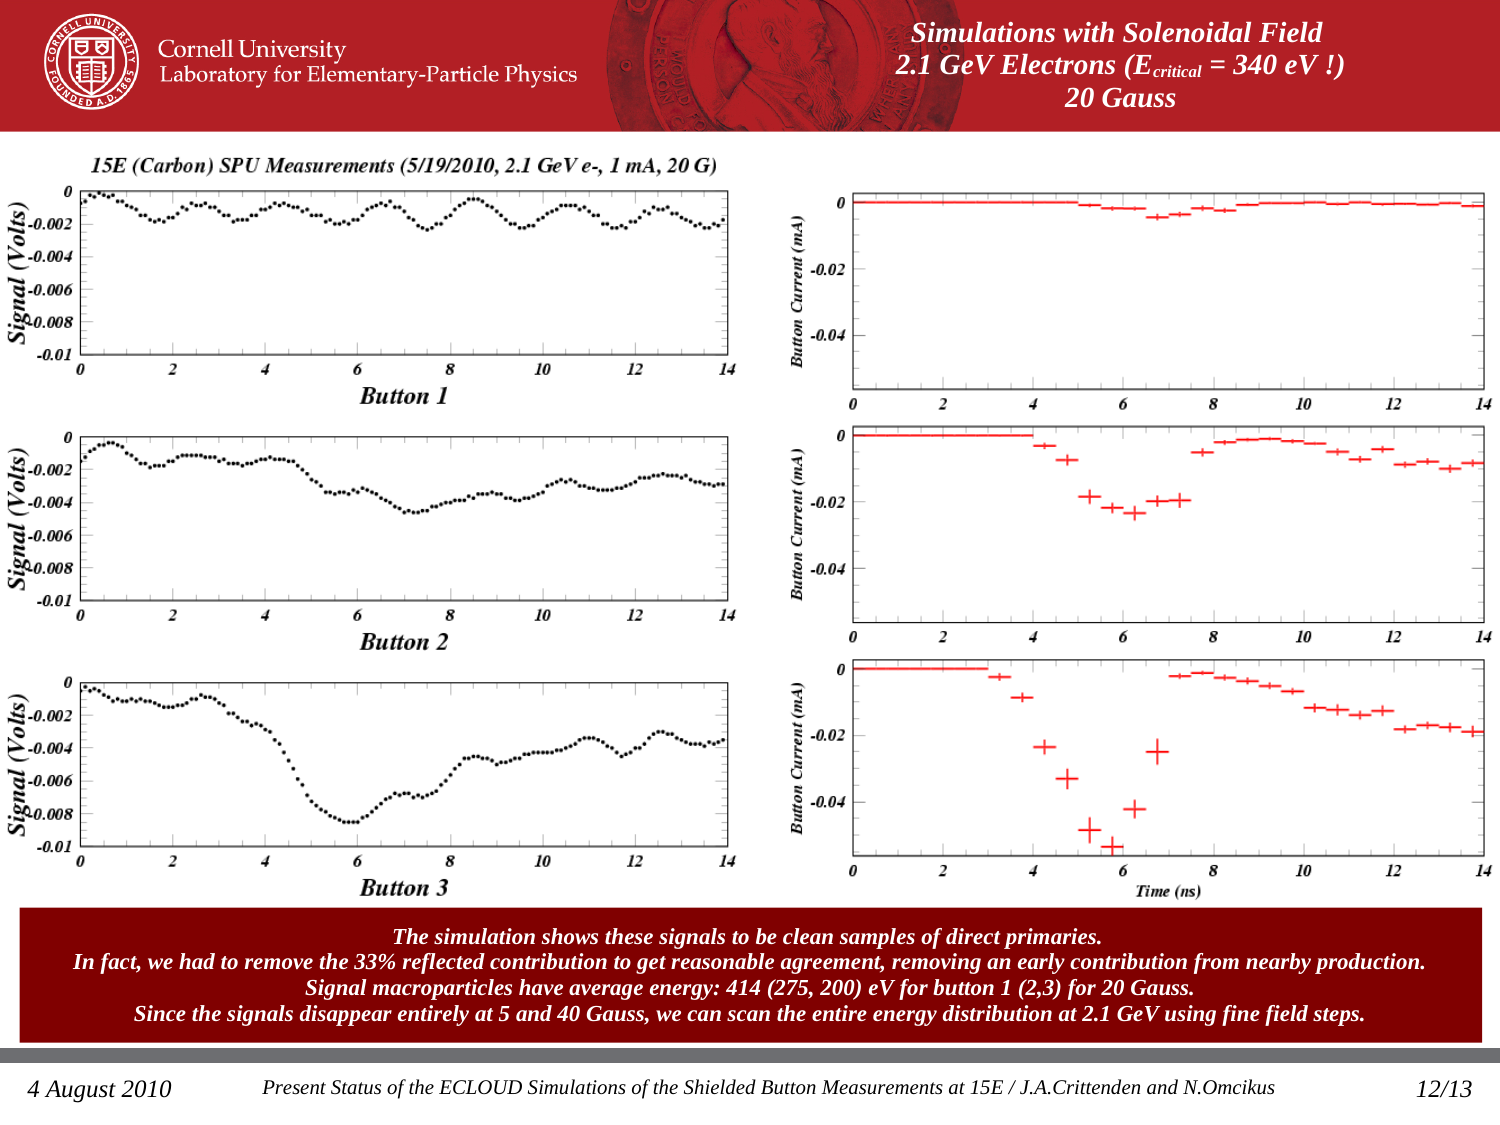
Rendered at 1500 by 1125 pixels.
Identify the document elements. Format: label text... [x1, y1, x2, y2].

picture [0, 149, 752, 907]
picture [1492, 0, 1500, 132]
text_box The simulation shows these signals to be clean samples of direct primaries. In fact, we had to remove the 33% reflected contribution to get reasonable agreement, removing an early contribution from nearby production. Signal macroparticles have average energy: 414 (275, 200) eV for button 1 (2,3) for 20 Gauss. Since the signals disappear entirely at 5 and 40 Gauss, we can scan the entire energy distribution at 2.1 GeV using fine field steps. [19, 907, 1483, 1043]
title Simulations with Solenoidal Field 2.1 GeV Electrons (Ecritical = 340 eV !) 20 Gauss [750, 0, 1492, 135]
picture [779, 187, 1500, 908]
picture [0, 0, 750, 132]
